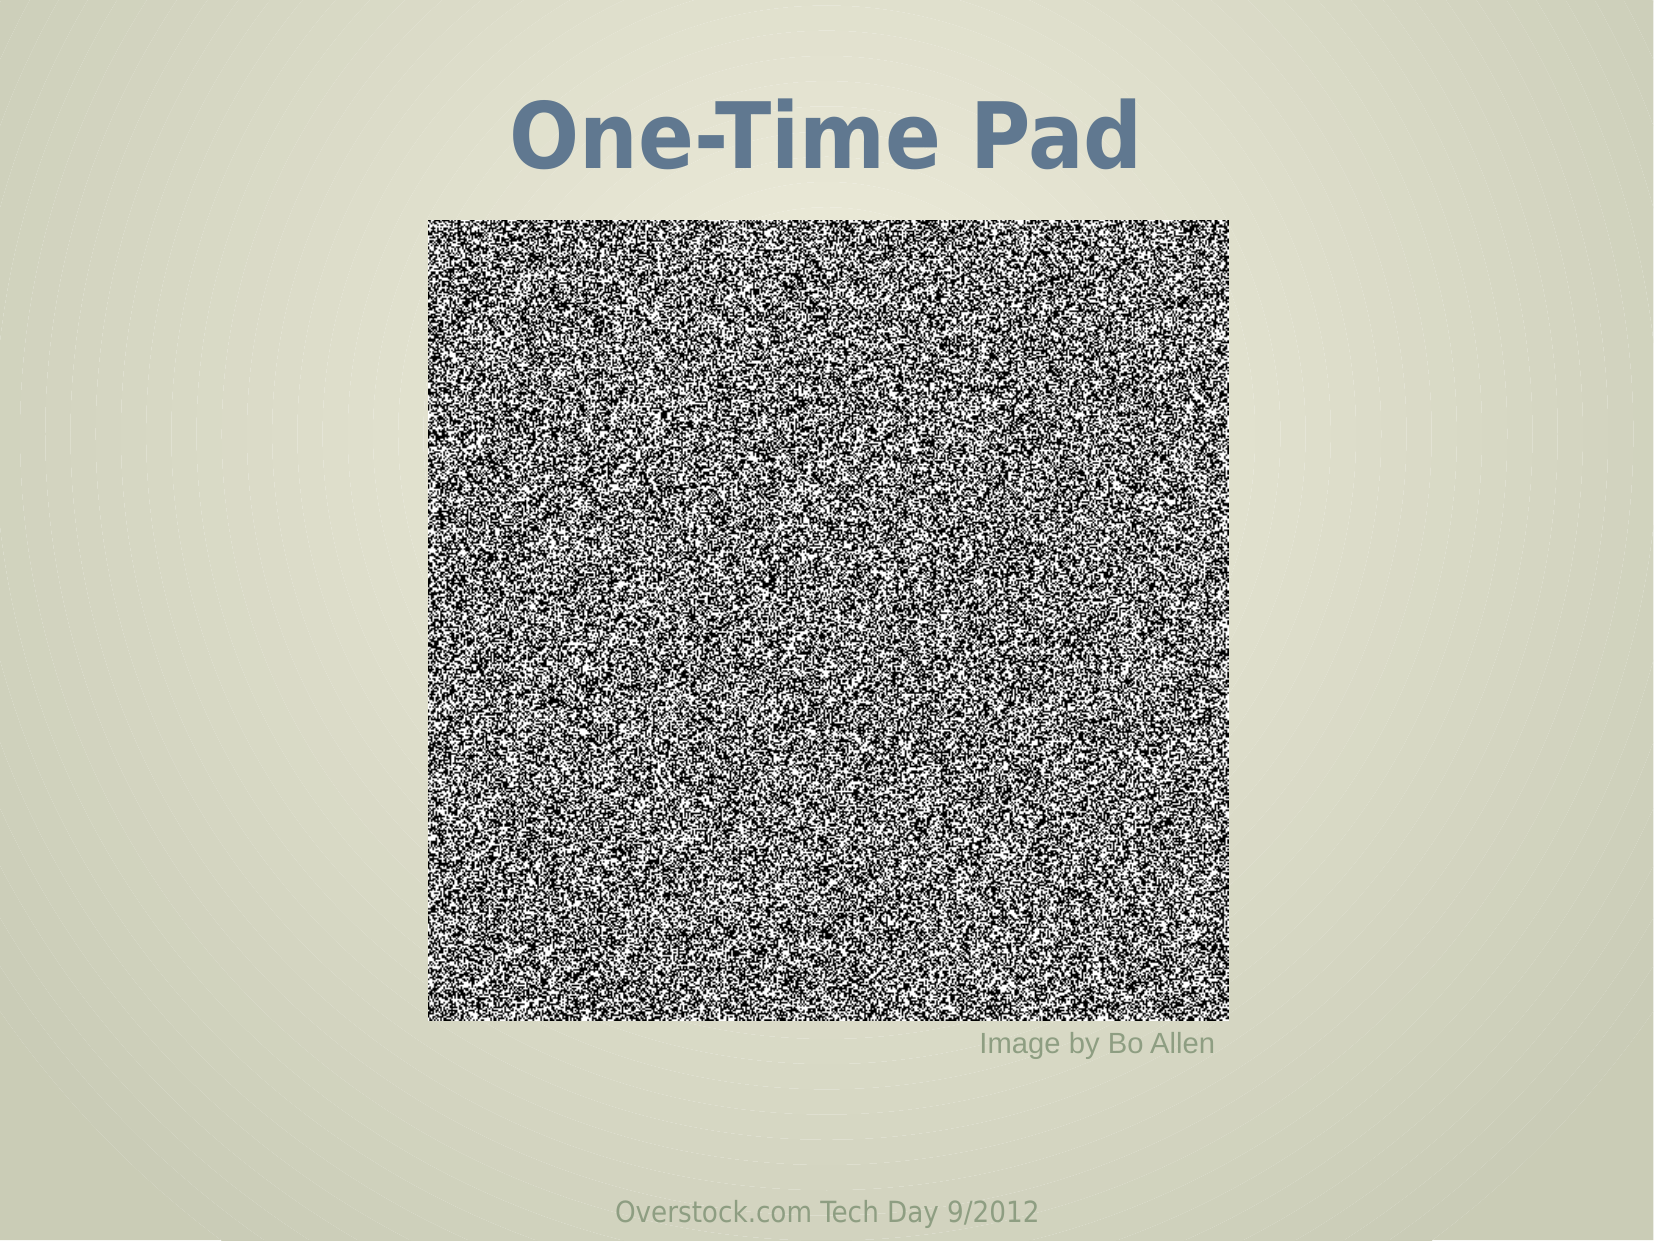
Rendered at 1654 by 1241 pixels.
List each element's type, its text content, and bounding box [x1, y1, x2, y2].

picture [428, 220, 1229, 1020]
title One-Time Pad [82, 49, 1571, 226]
text_box Image by Bo Allen [375, 1020, 1231, 1077]
